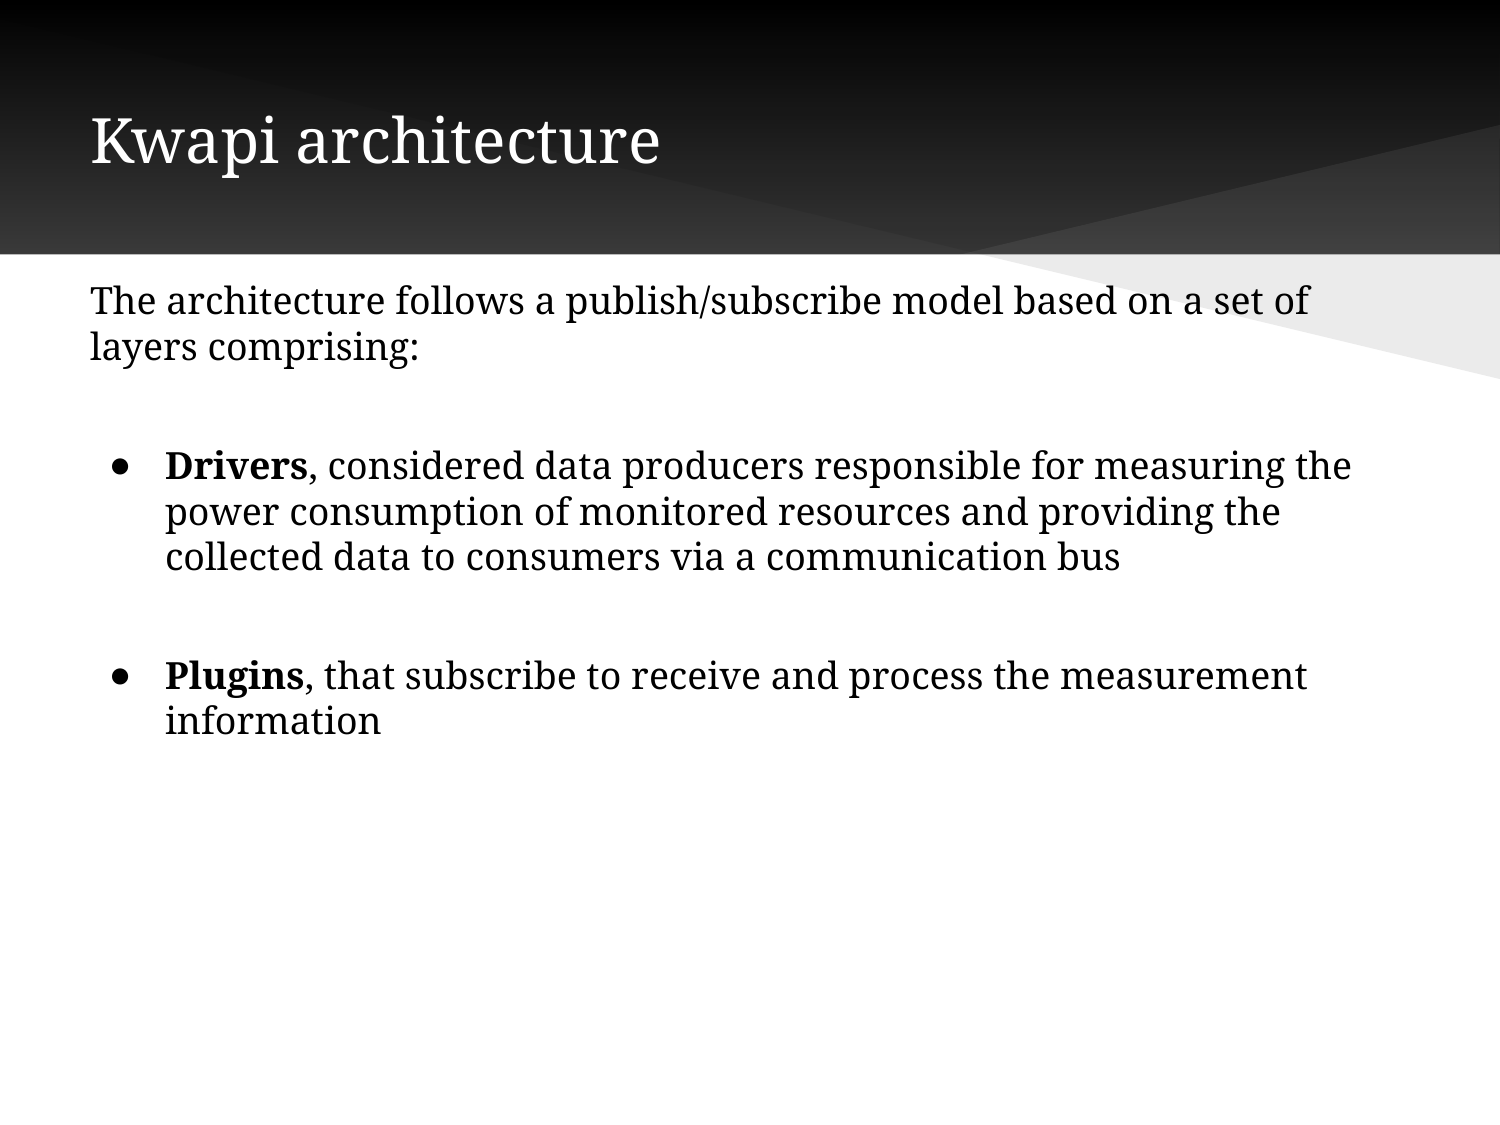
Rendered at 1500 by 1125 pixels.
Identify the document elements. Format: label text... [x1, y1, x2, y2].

title Kwapi architecture [75, 45, 1425, 233]
list The architecture follows a publish/subscribe model based on a set of layers comprising: Drivers, considered data producers responsible for measuring the power consumption of monitored resources and providing the collected data to consumers via a communication bus Plugins, that subscribe to receive and process the measurement information [75, 262, 1425, 1078]
